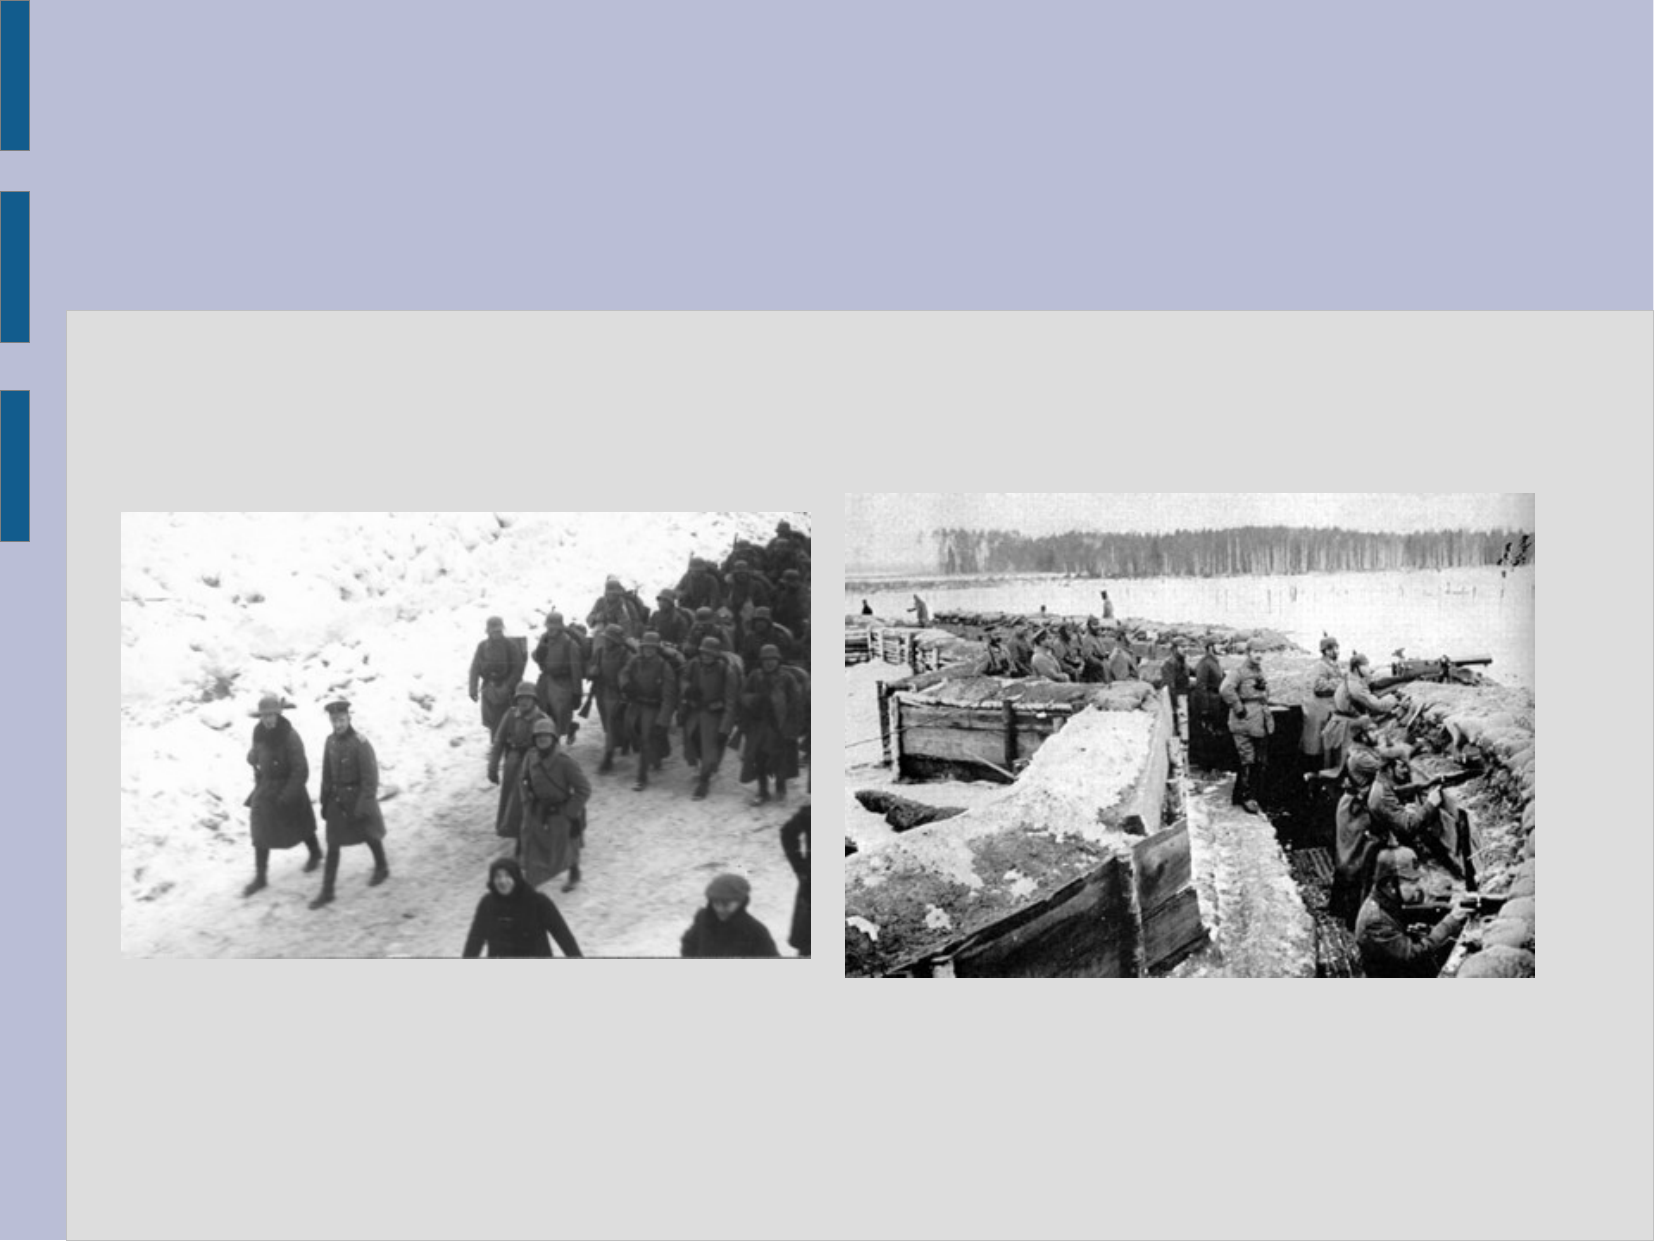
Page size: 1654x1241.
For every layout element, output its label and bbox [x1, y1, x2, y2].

picture [121, 512, 811, 959]
picture [845, 493, 1535, 978]
